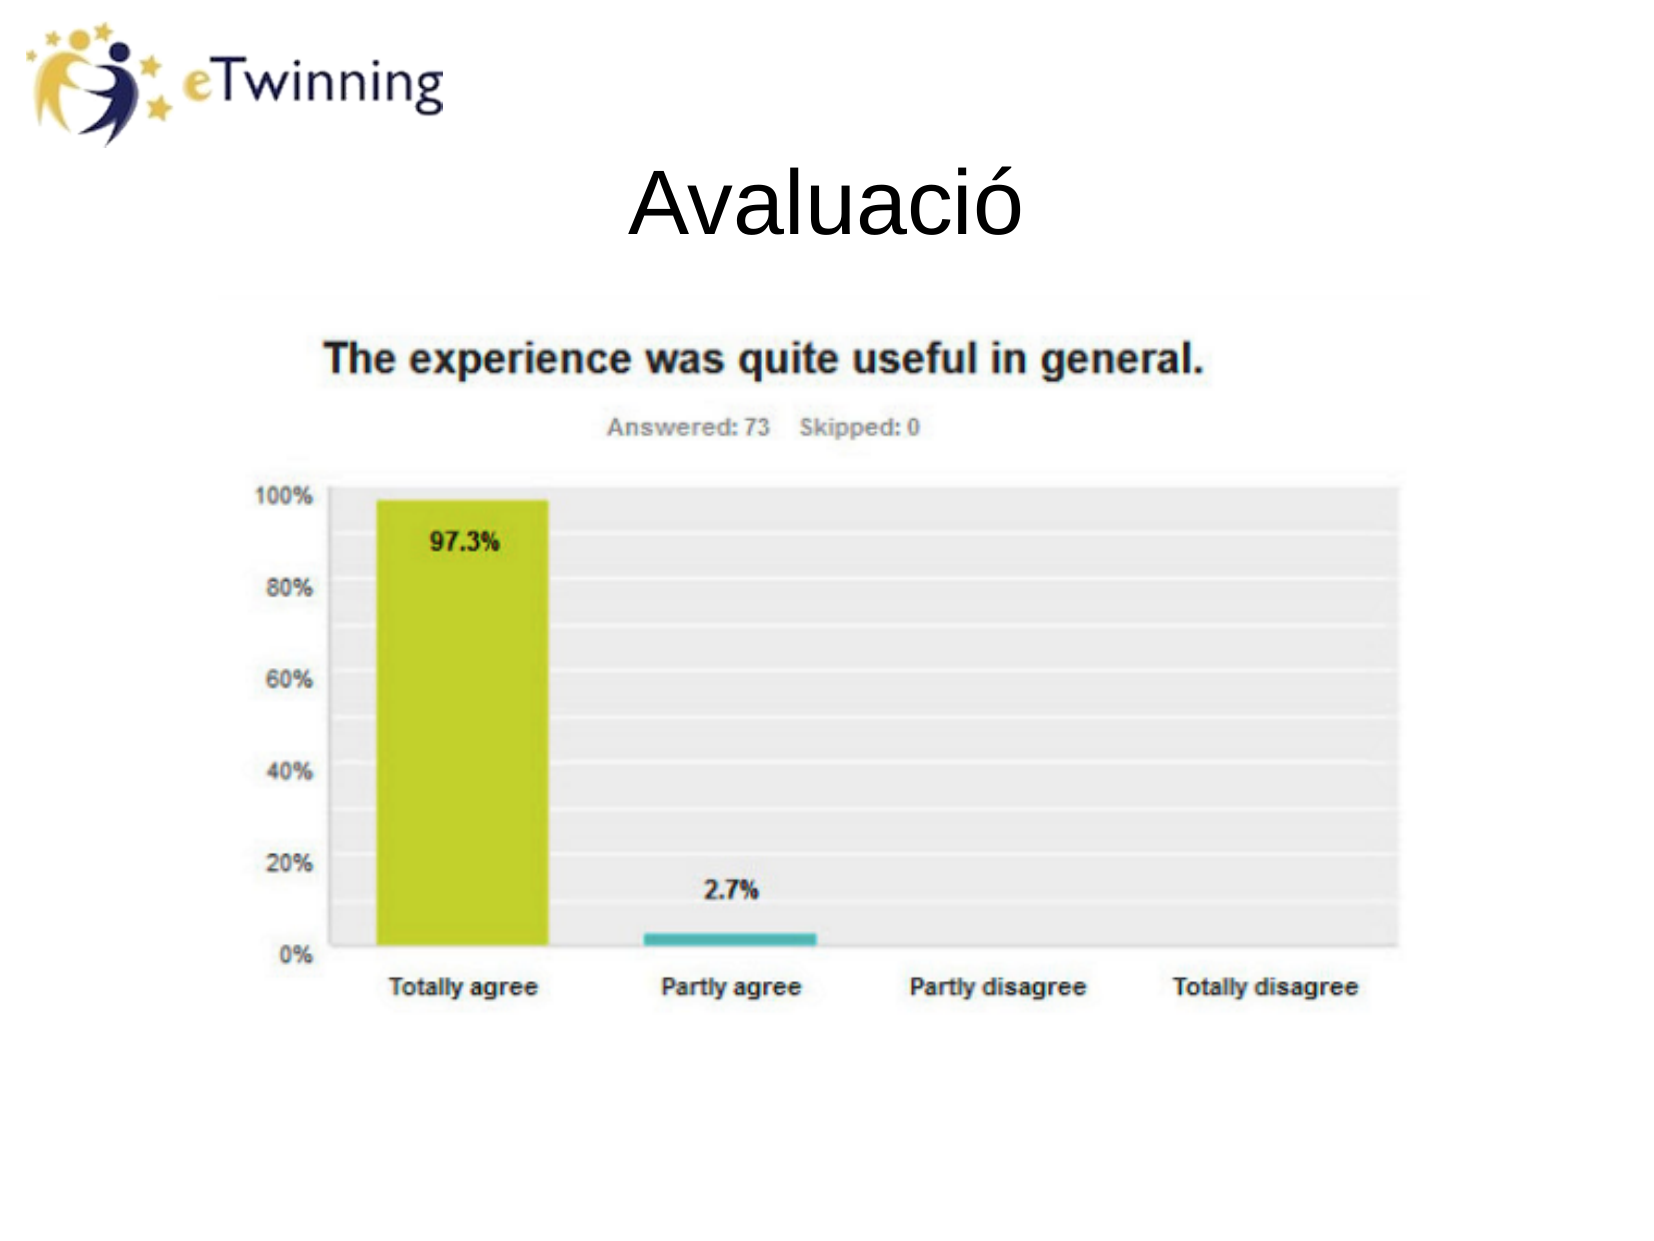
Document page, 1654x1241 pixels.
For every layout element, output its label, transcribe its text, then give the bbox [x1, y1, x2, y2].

picture [26, 20, 443, 148]
title Avaluació [82, 147, 1571, 259]
picture [218, 295, 1430, 1028]
